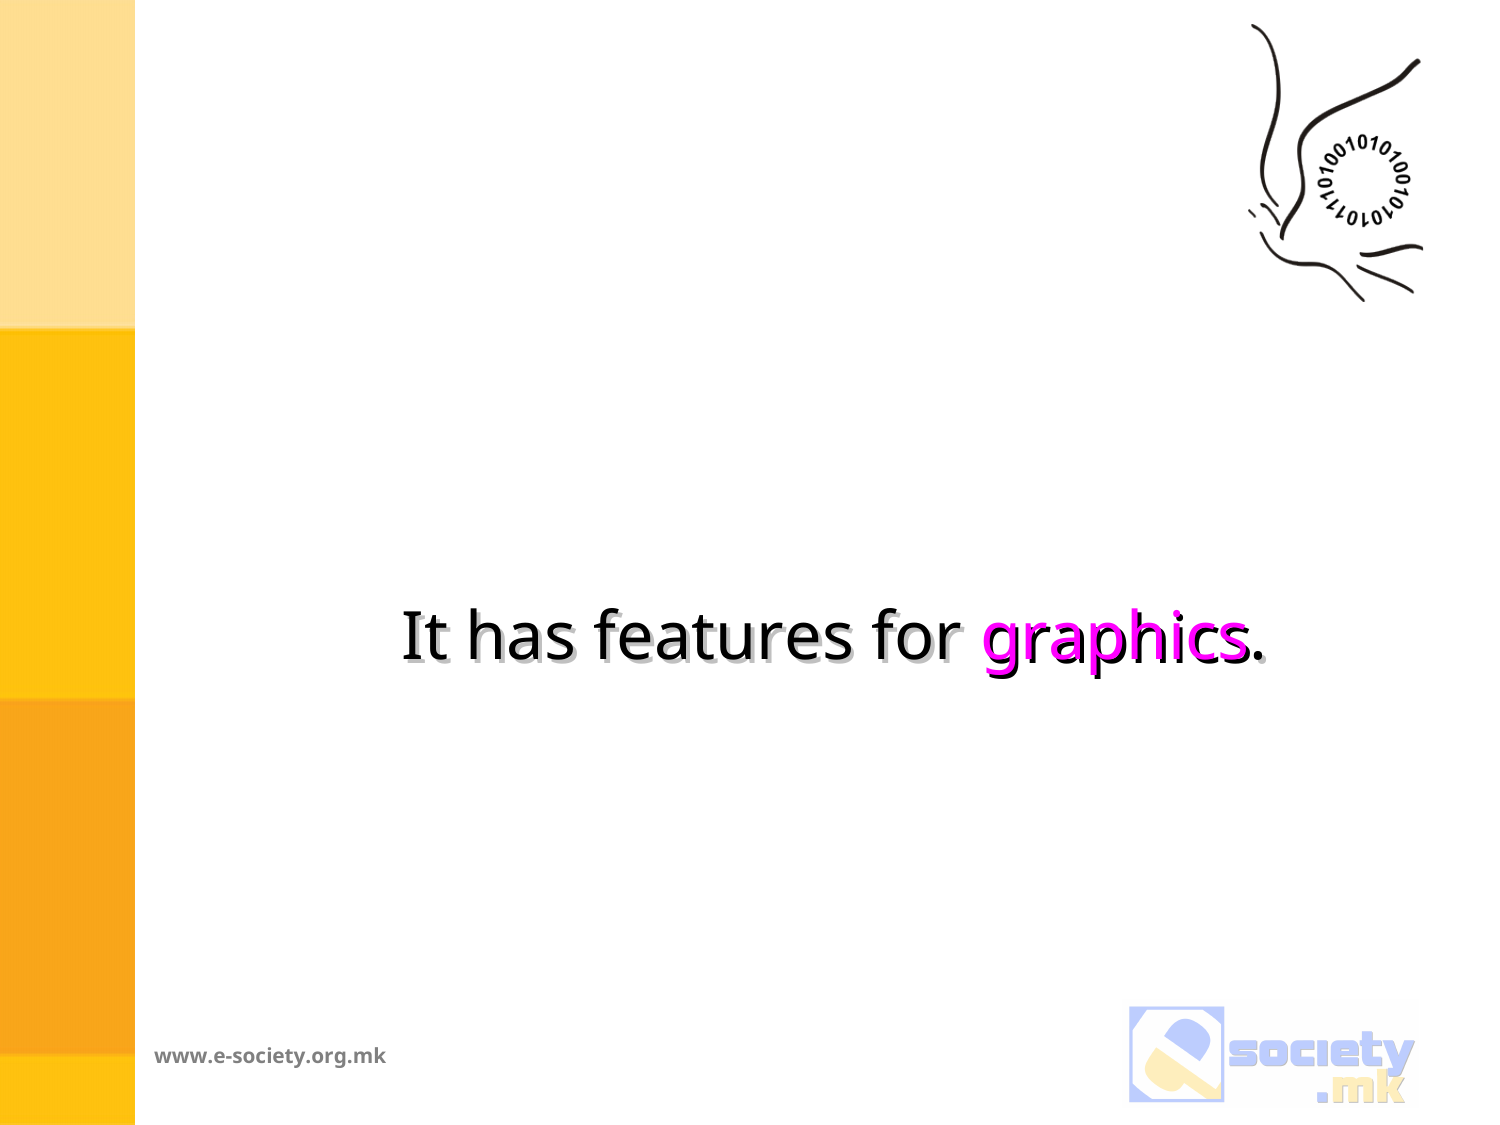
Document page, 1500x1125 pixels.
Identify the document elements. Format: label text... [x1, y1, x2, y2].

picture [0, 0, 135, 1125]
picture [1248, 24, 1424, 262]
subtitle It has features for graphics. [169, 262, 1425, 1006]
